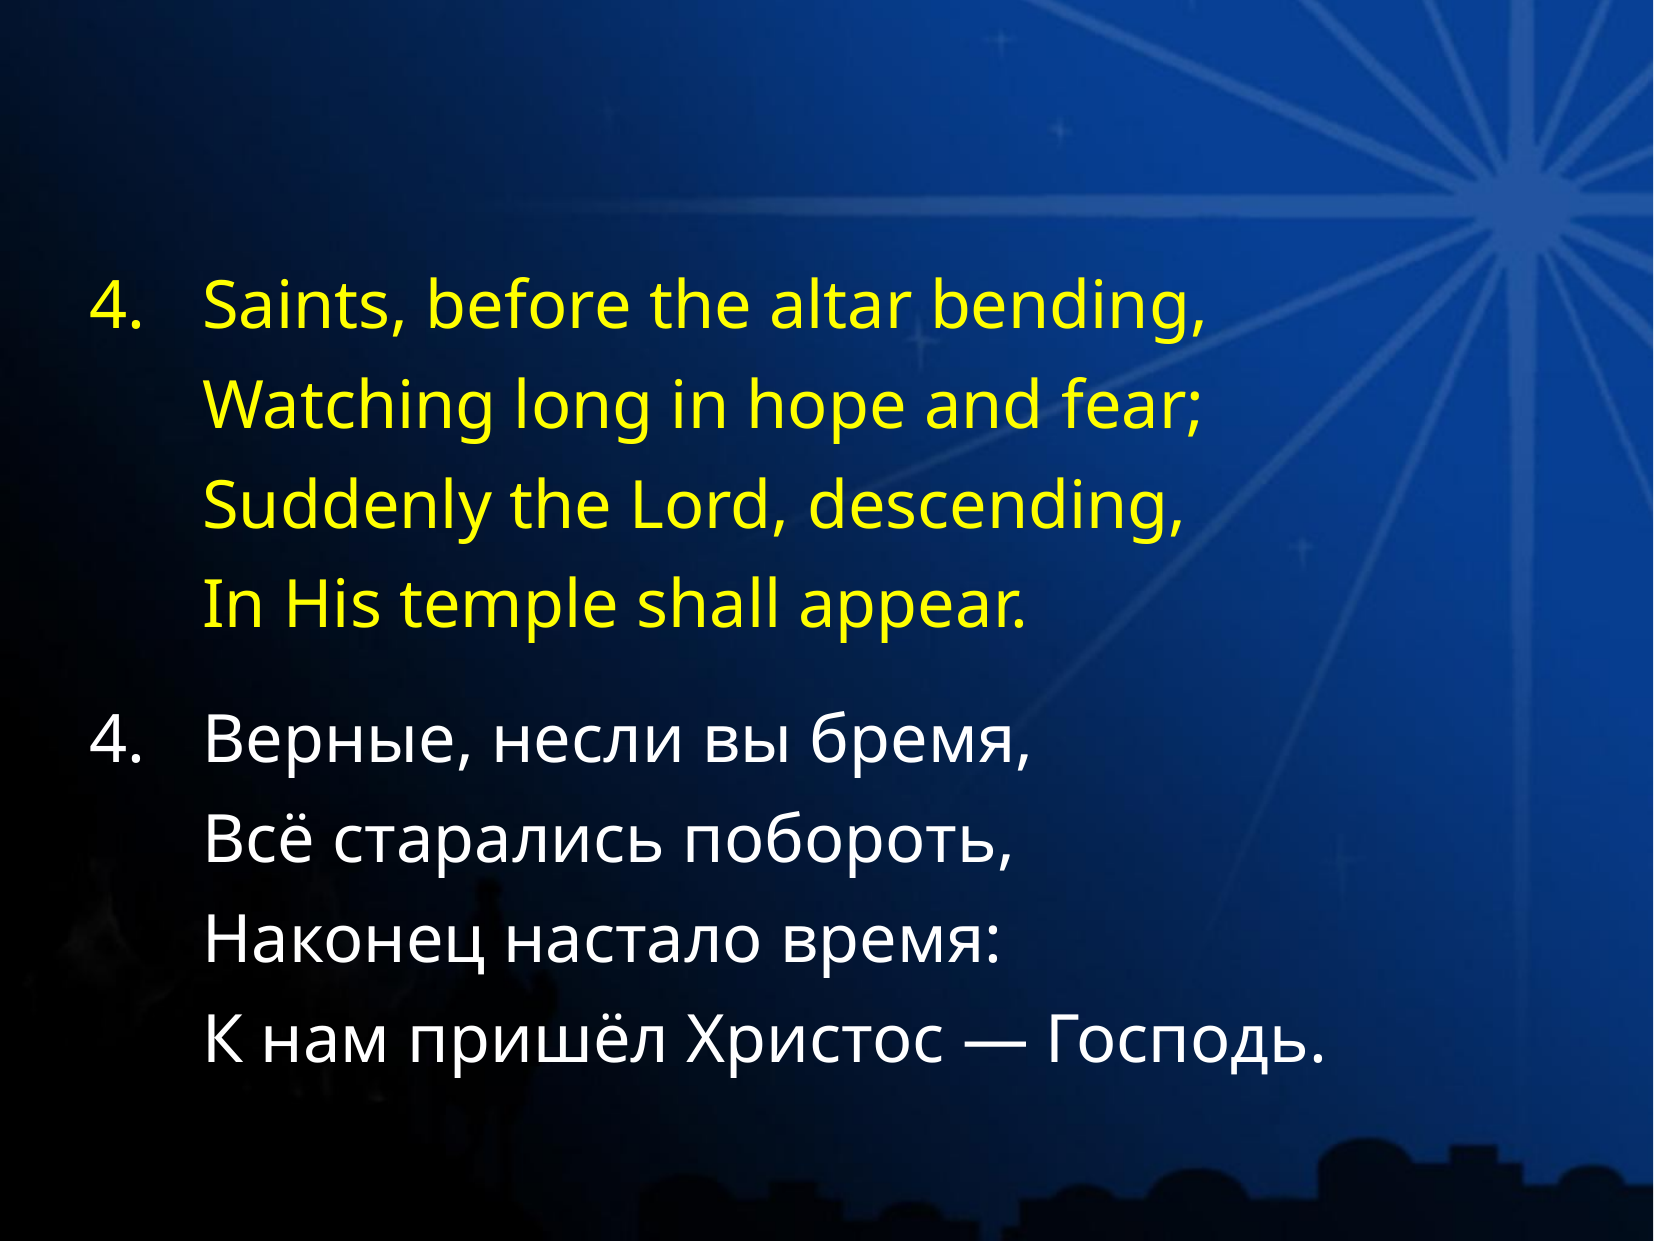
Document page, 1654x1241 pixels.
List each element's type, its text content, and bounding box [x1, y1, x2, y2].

text_box 4. Верные, несли вы бремя, Всё старались побороть, Наконец настало время: К нам пришёл Христос — Господь. [75, 675, 1576, 1163]
text_box 4. Saints, before the altar bending, Watching long in hope and fear; Suddenly the Lord, descending, In His temple shall appear. [75, 150, 1576, 638]
picture [0, 0, 1654, 1241]
